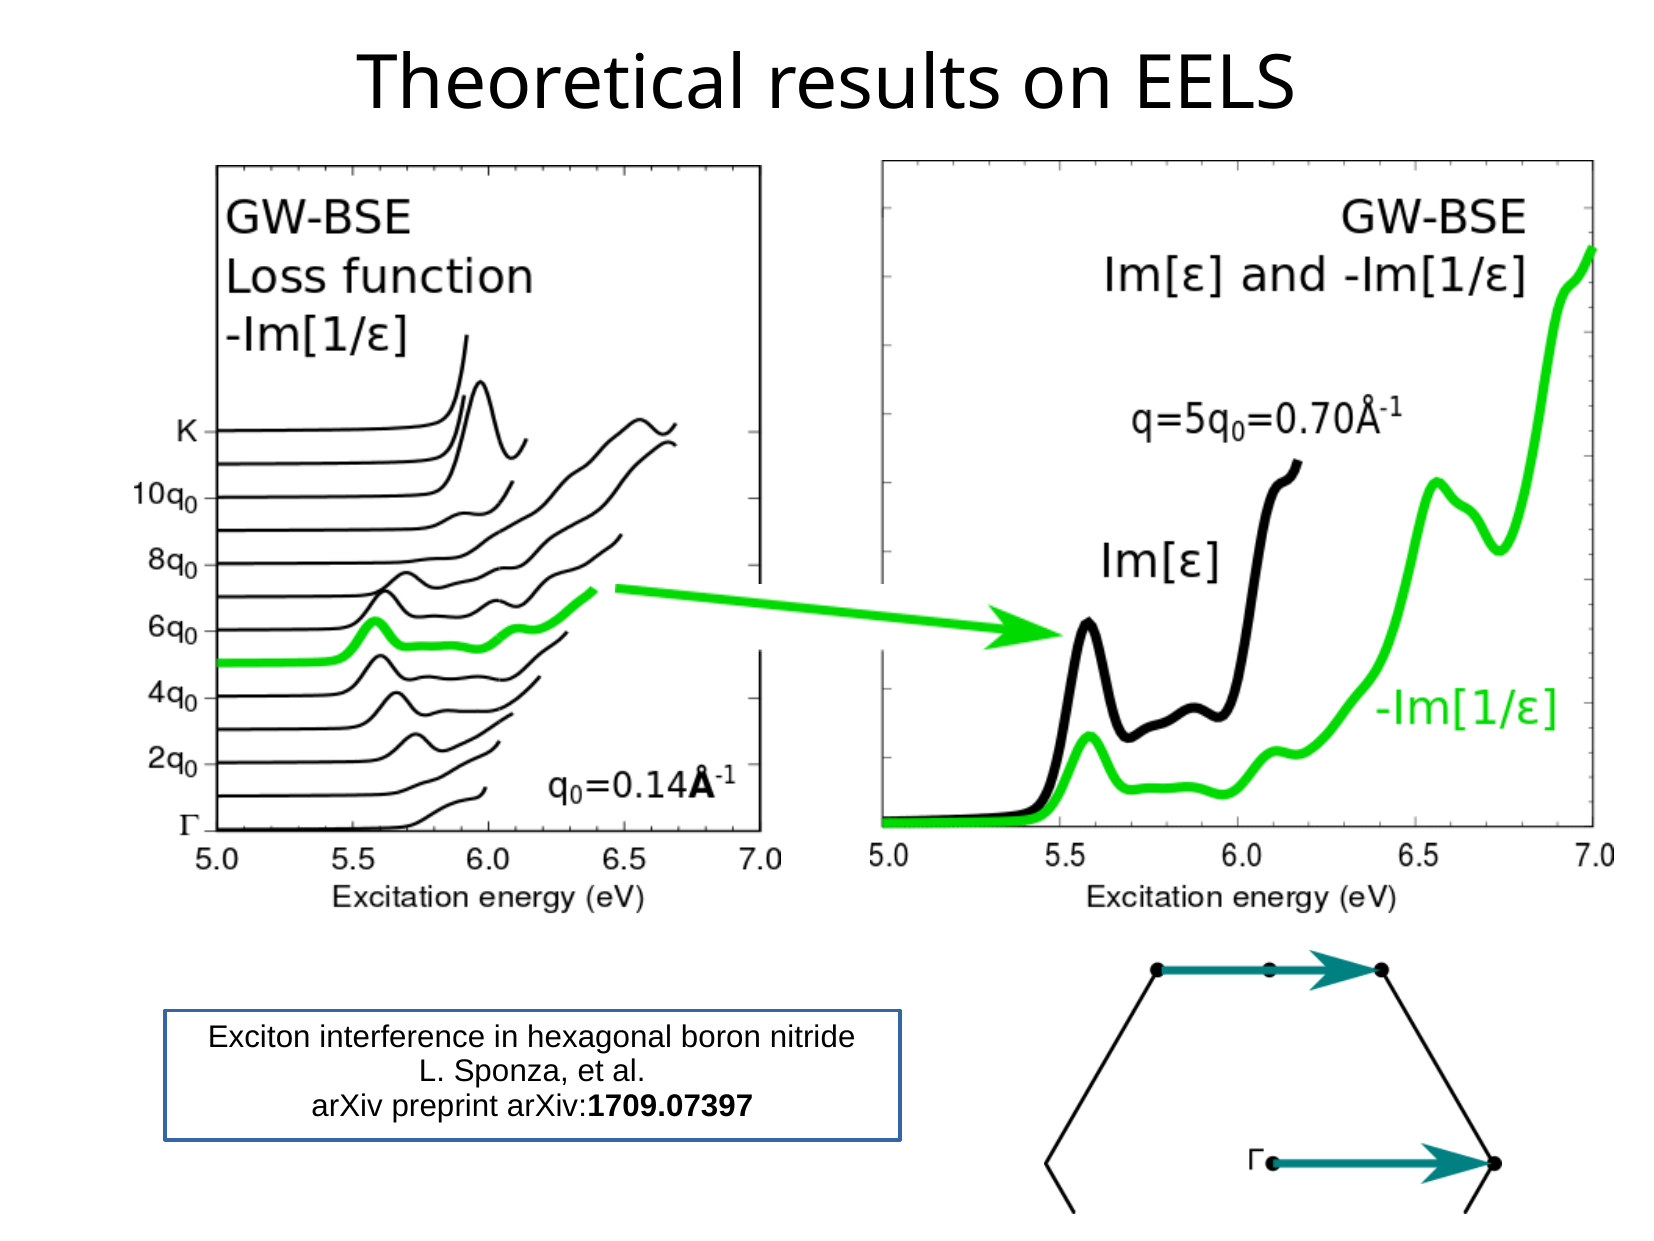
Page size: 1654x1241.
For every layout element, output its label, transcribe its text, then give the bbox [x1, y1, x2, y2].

title Theoretical results on EELS [82, 12, 1571, 147]
text_box Exciton interference in hexagonal boron nitride L. Sponza, et al. arXiv preprint arXiv:1709.07397 [165, 1010, 901, 1141]
picture [1044, 950, 1502, 1214]
picture [134, 160, 1614, 916]
